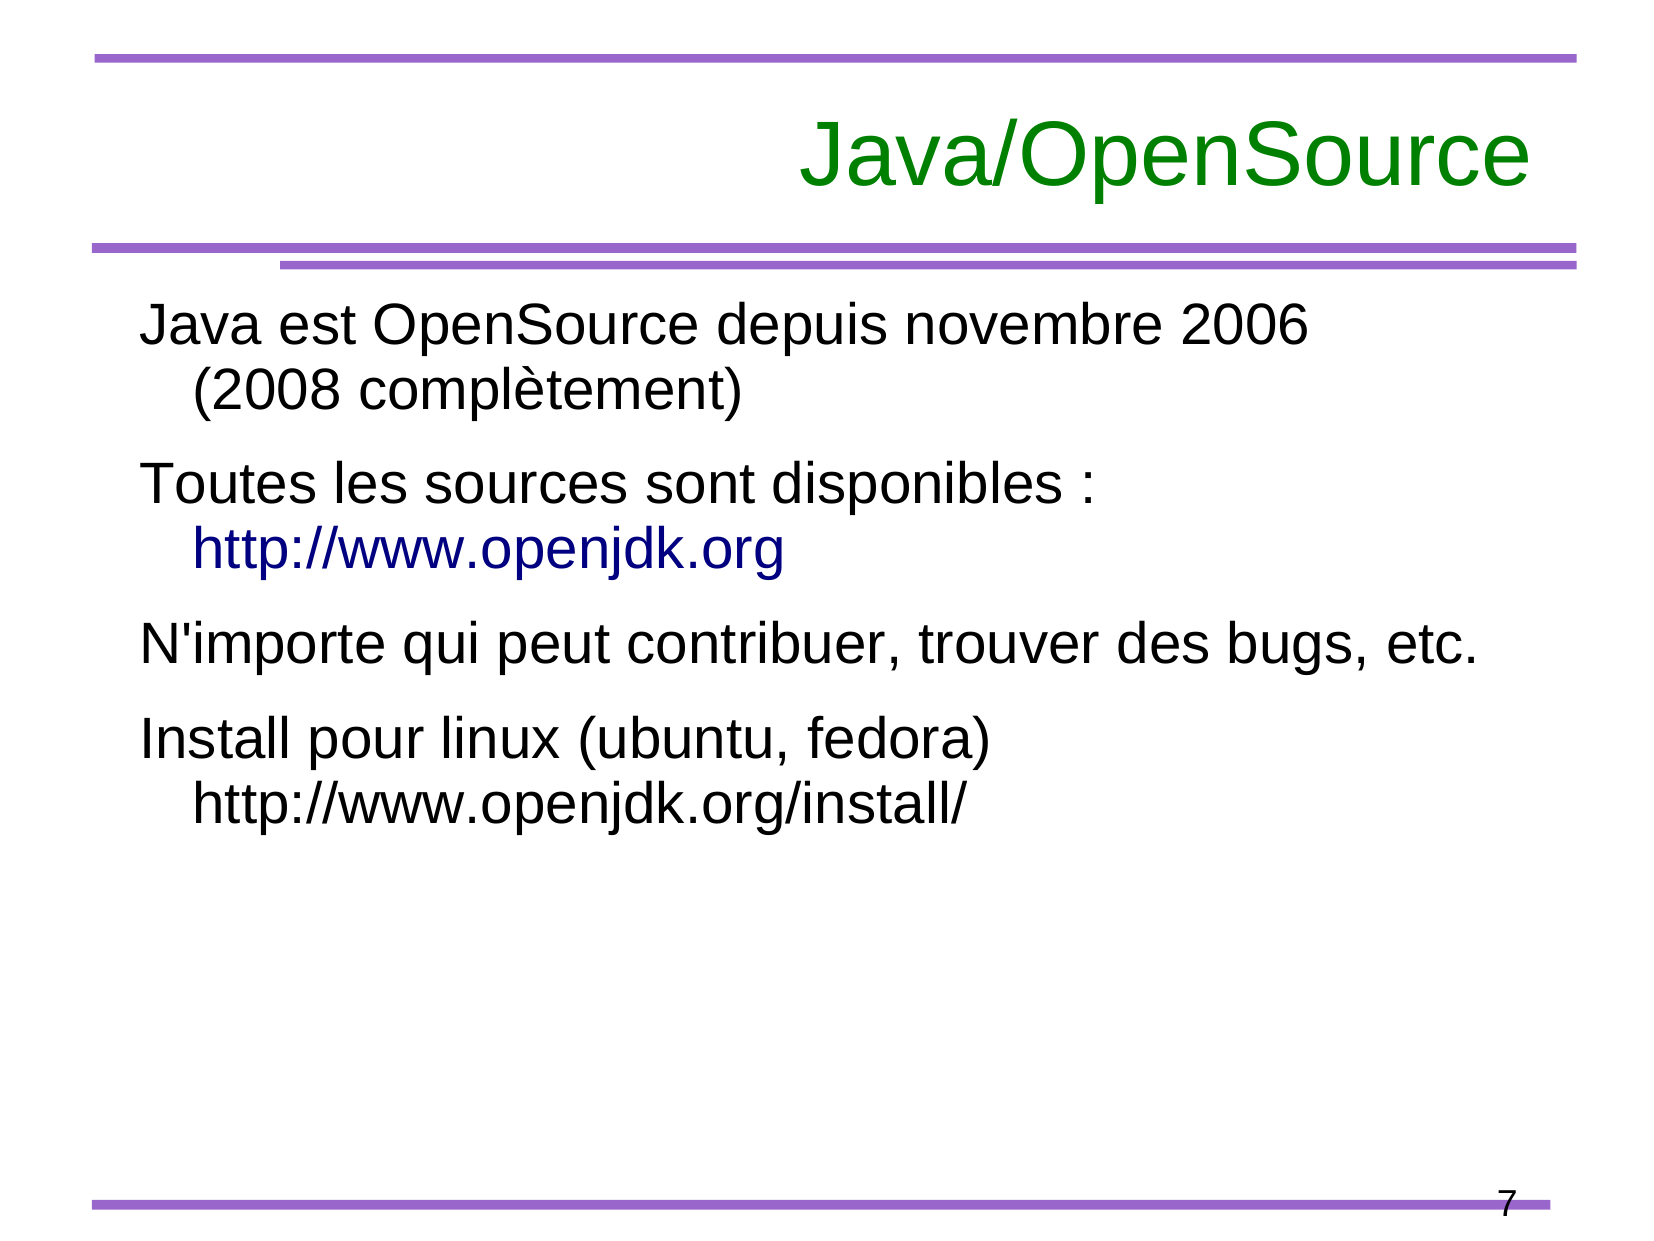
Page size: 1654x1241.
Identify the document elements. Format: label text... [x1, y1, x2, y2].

title Java/OpenSource [121, 49, 1534, 257]
list Java est OpenSource depuis novembre 2006 (2008 complètement) Toutes les sources sont disponibles : http://www.openjdk.org N'importe qui peut contribuer, trouver des bugs, etc. Install pour linux (ubuntu, fedora) http://www.openjdk.org/install/ [121, 291, 1534, 1121]
